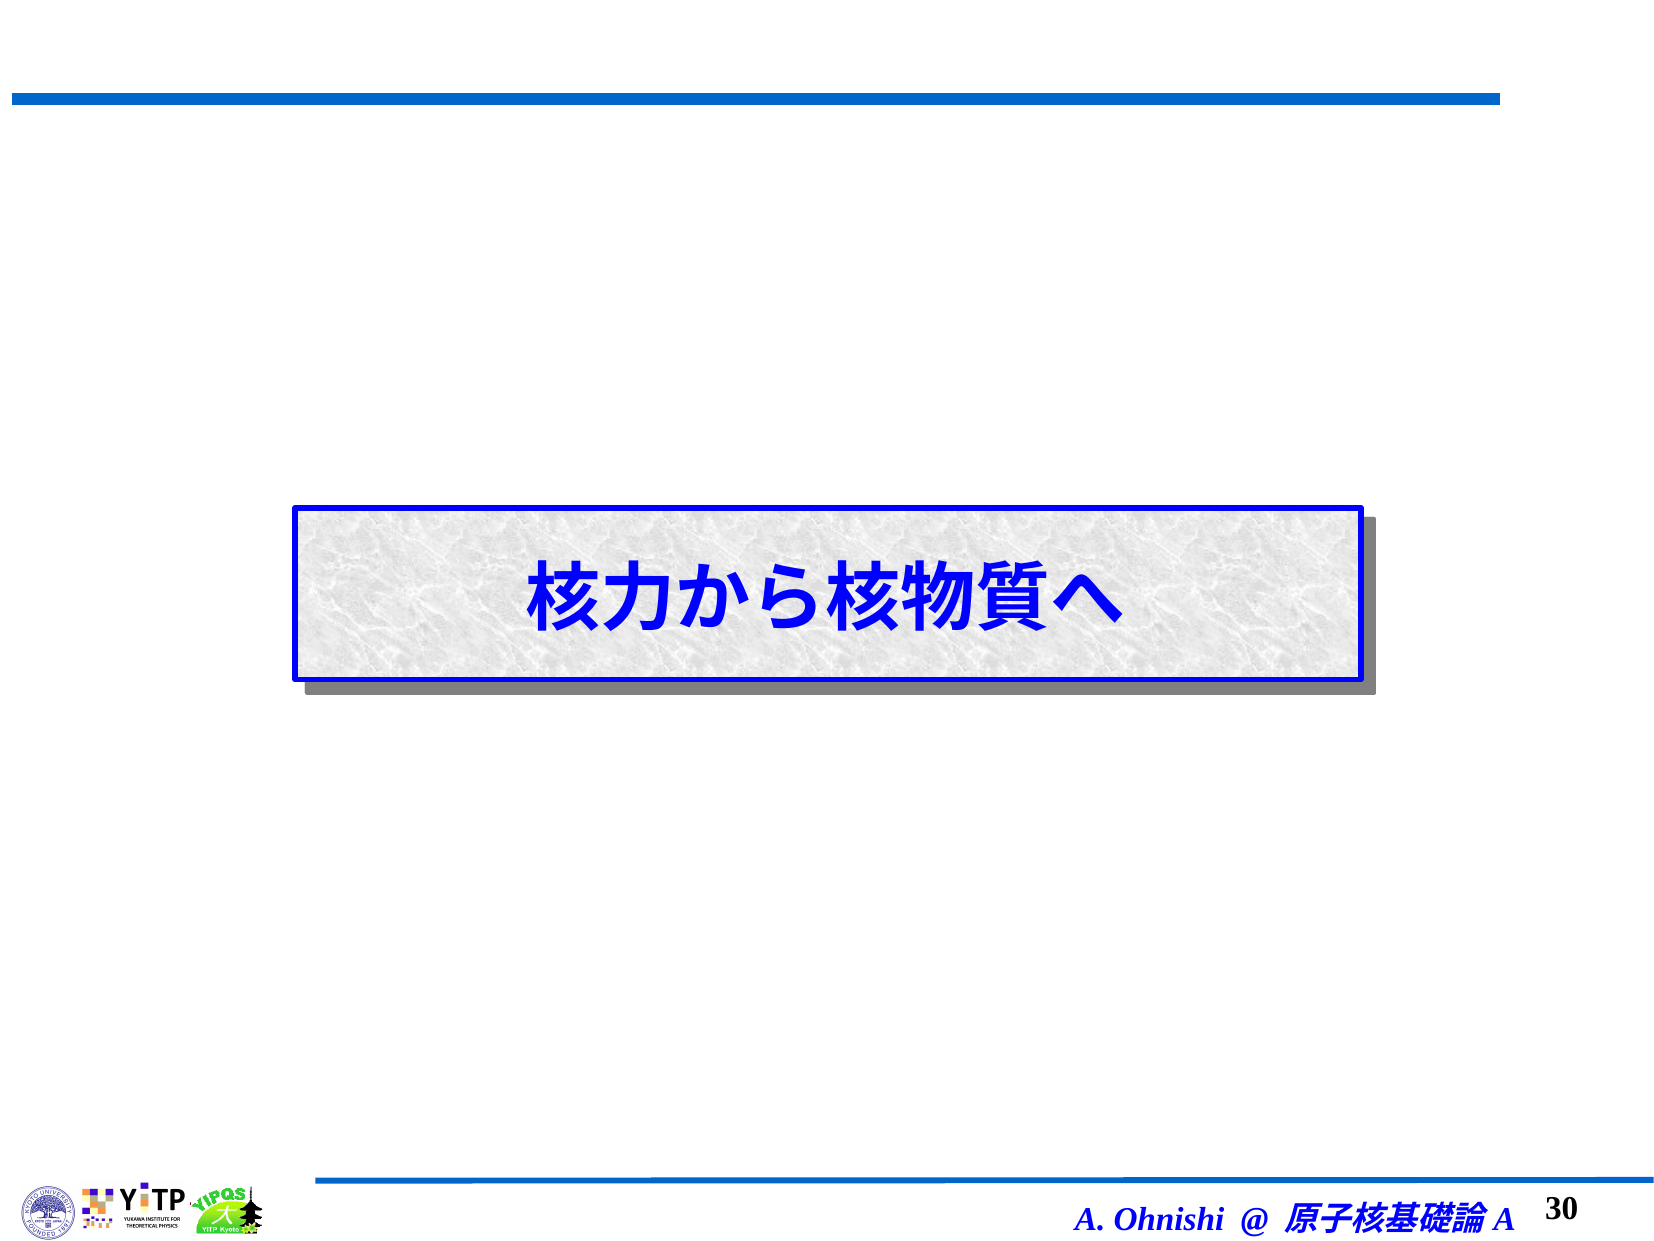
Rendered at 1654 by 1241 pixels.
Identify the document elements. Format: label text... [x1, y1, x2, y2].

text_box 核力から核物質へ [295, 507, 1361, 680]
picture [20, 1185, 76, 1241]
picture [77, 1179, 263, 1234]
